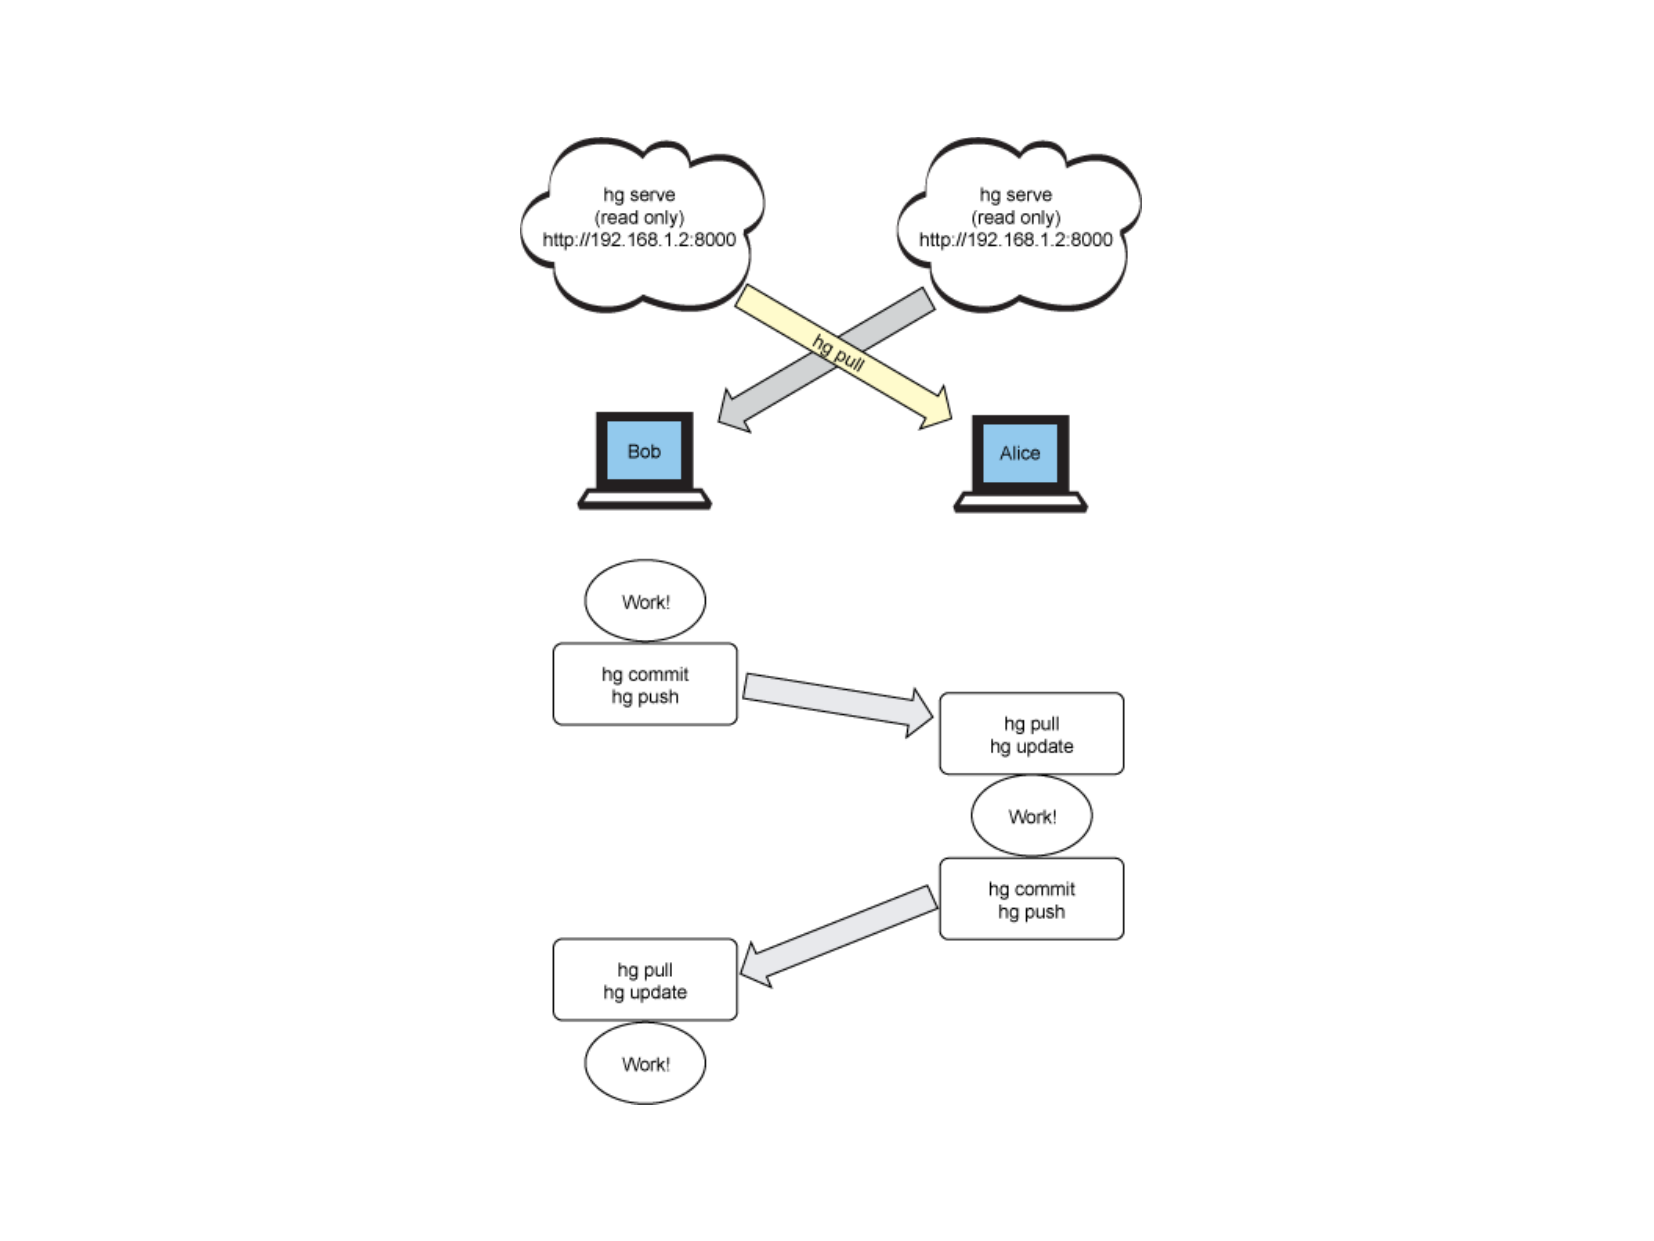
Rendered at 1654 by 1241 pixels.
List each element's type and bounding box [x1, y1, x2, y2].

picture [520, 137, 1142, 1105]
